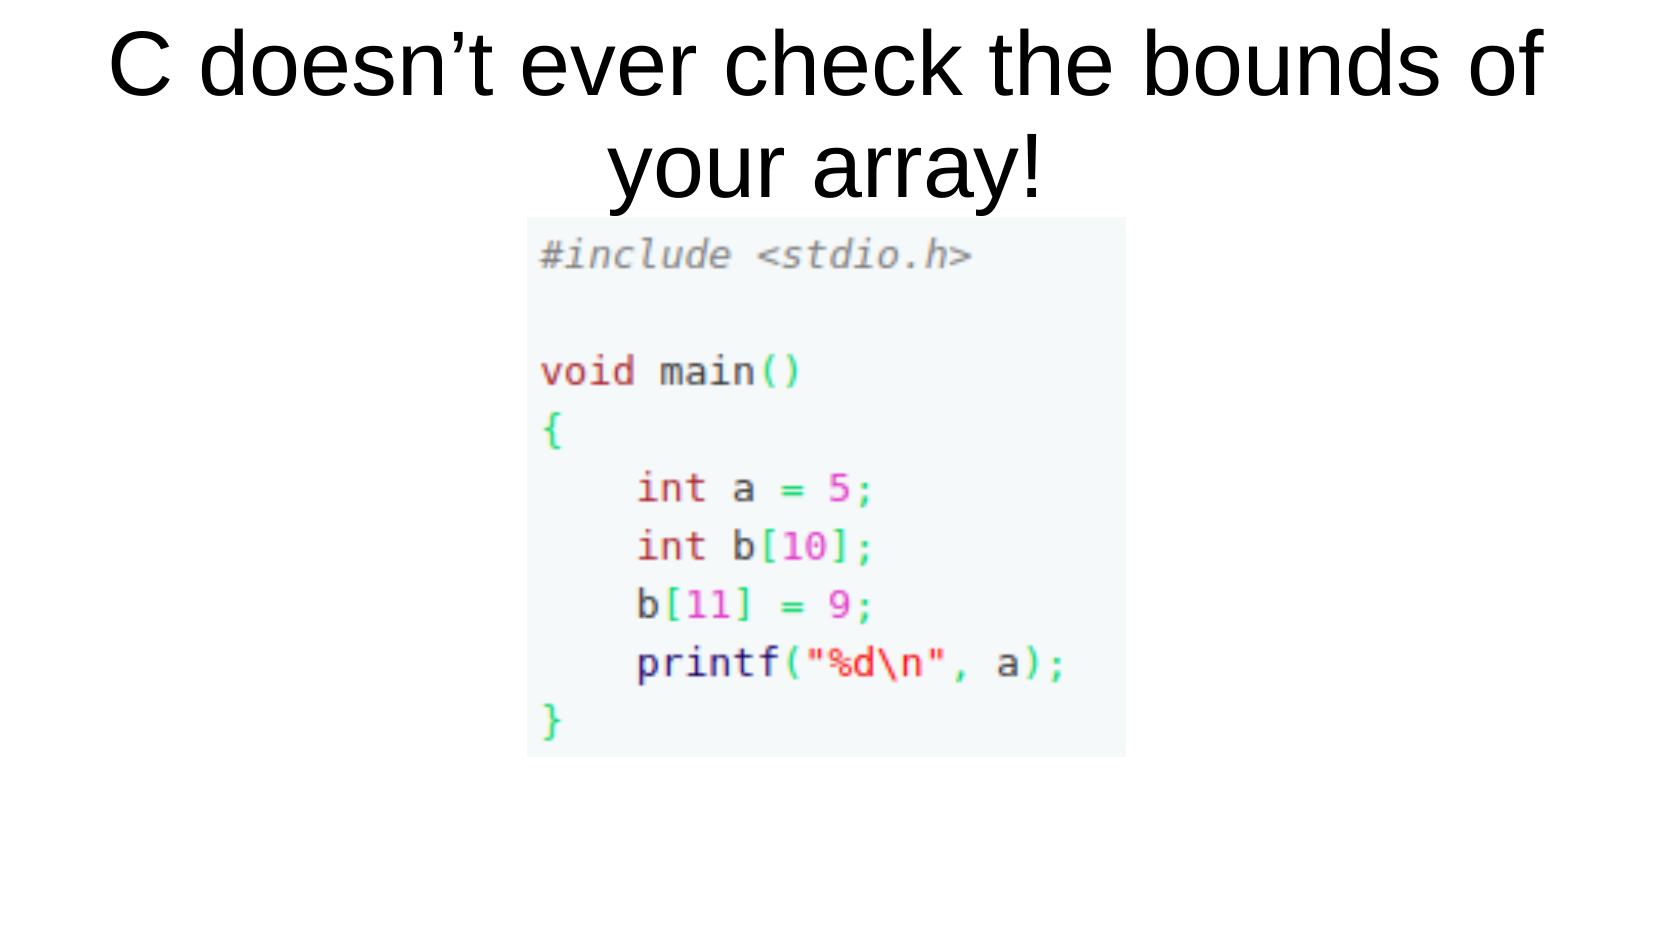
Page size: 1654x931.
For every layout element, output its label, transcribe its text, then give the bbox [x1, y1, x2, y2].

title C doesn’t ever check the bounds of your array! [82, 28, 1571, 201]
picture [527, 217, 1126, 758]
